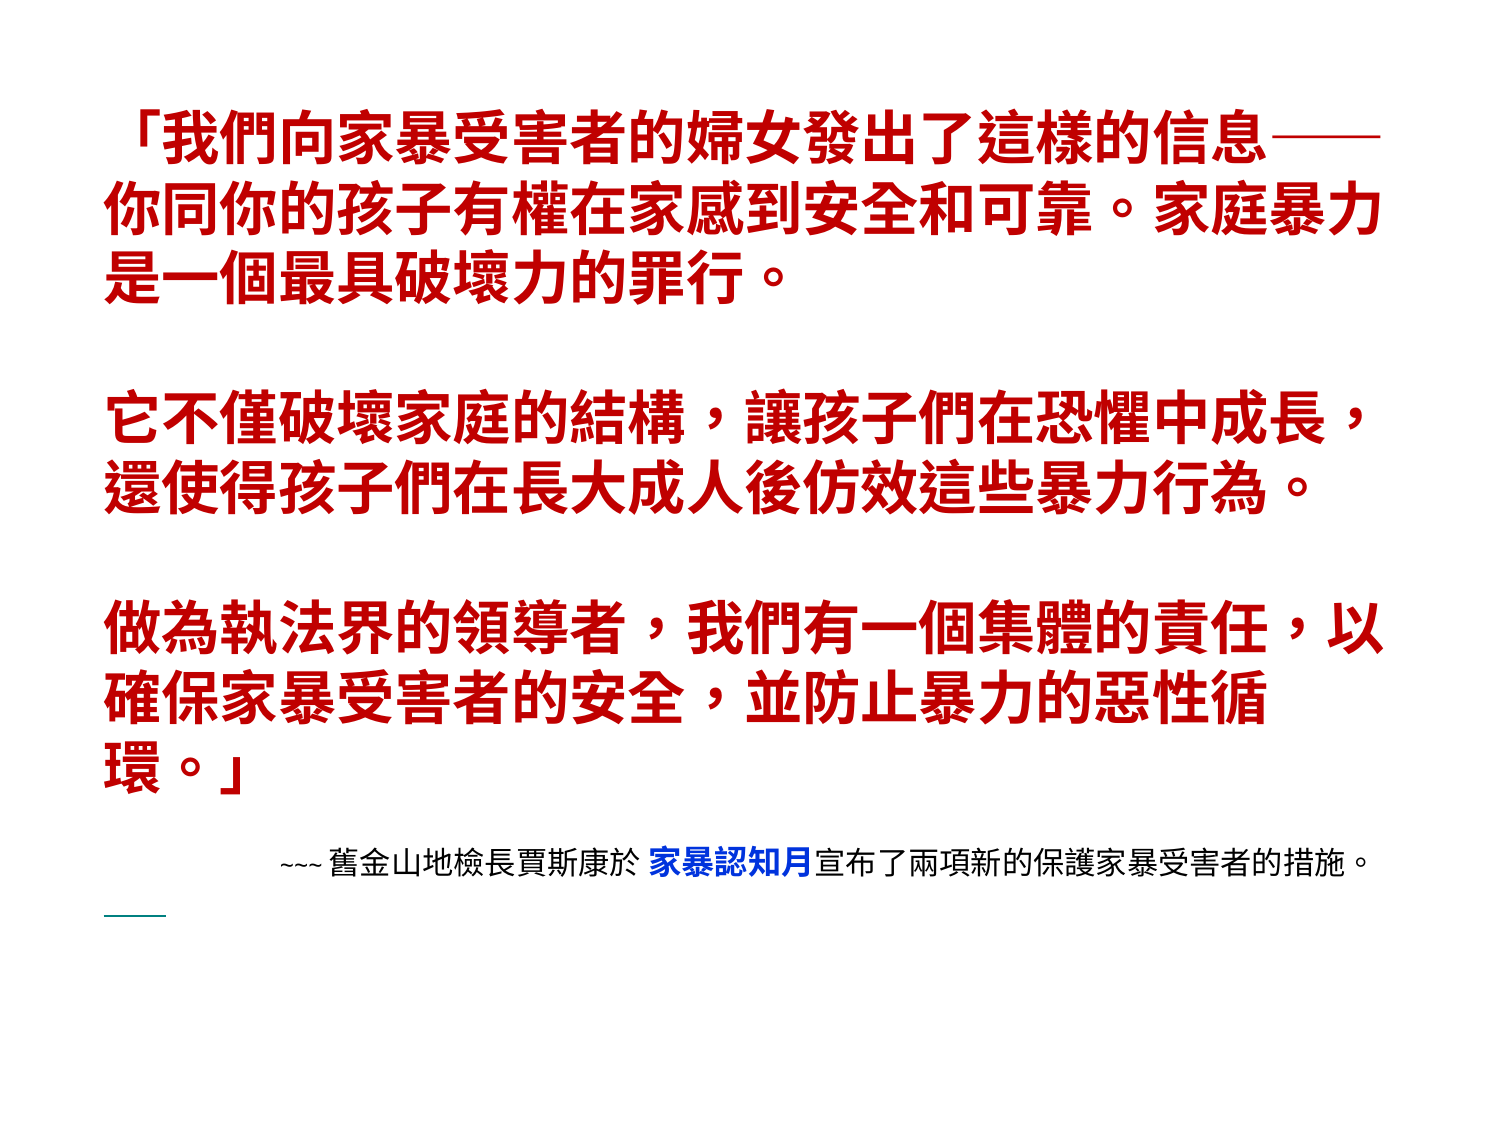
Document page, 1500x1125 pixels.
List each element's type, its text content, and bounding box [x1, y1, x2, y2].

text_box 「我們向家暴受害者的婦女發出了這樣的信息——你同你的孩子有權在家感到安全和可靠。家庭暴力是一個最具破壞力的罪行。 它不僅破壞家庭的結構，讓孩子們在恐懼中成長，還使得孩子們在長大成人後仿效這些暴力行為。 做為執法界的領導者，我們有一個集體的責任，以確保家暴受害者的安全，並防止暴力的惡性循環。」 ~~~舊金山地檢長賈斯康於 家暴認知月宣布了兩項新的保護家暴受害者的措施。 [88, 94, 1424, 964]
